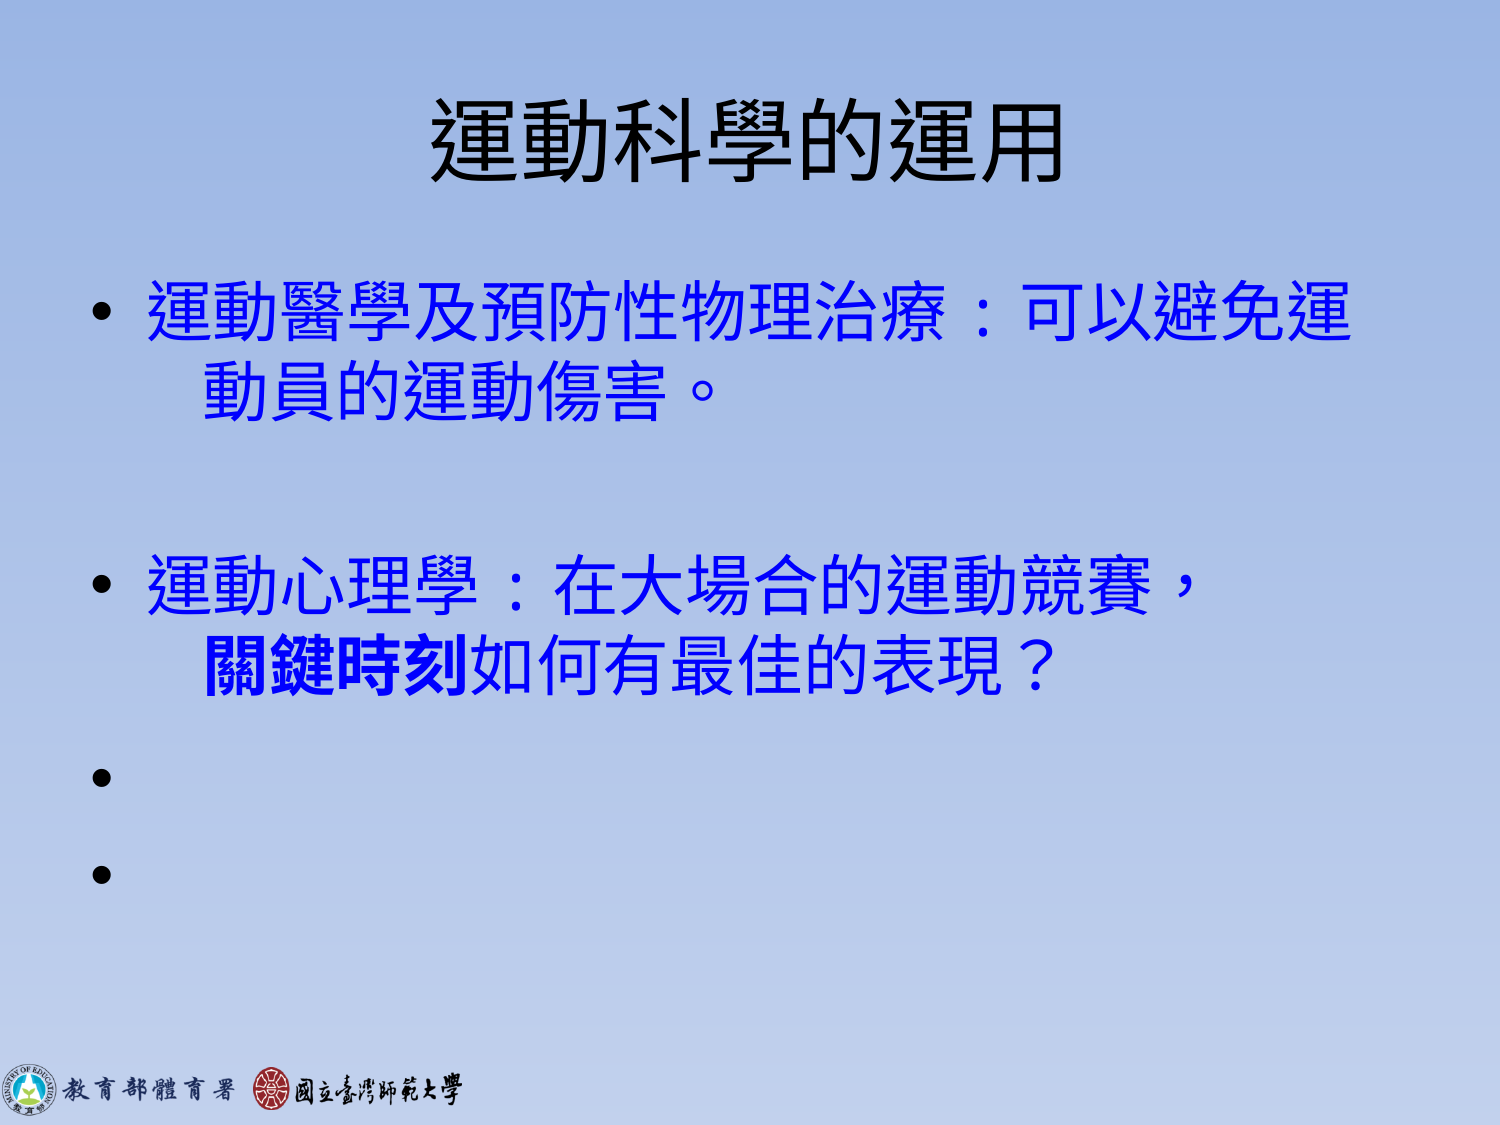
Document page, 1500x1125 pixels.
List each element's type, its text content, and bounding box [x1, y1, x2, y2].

title 運動科學的運用 [75, 45, 1426, 233]
list 運動醫學及預防性物理治療:可以避免運動員的運動傷害。 運動心理學:在大場合的運動競賽，關鍵時刻如何有最佳的表現？ [75, 262, 1426, 1005]
